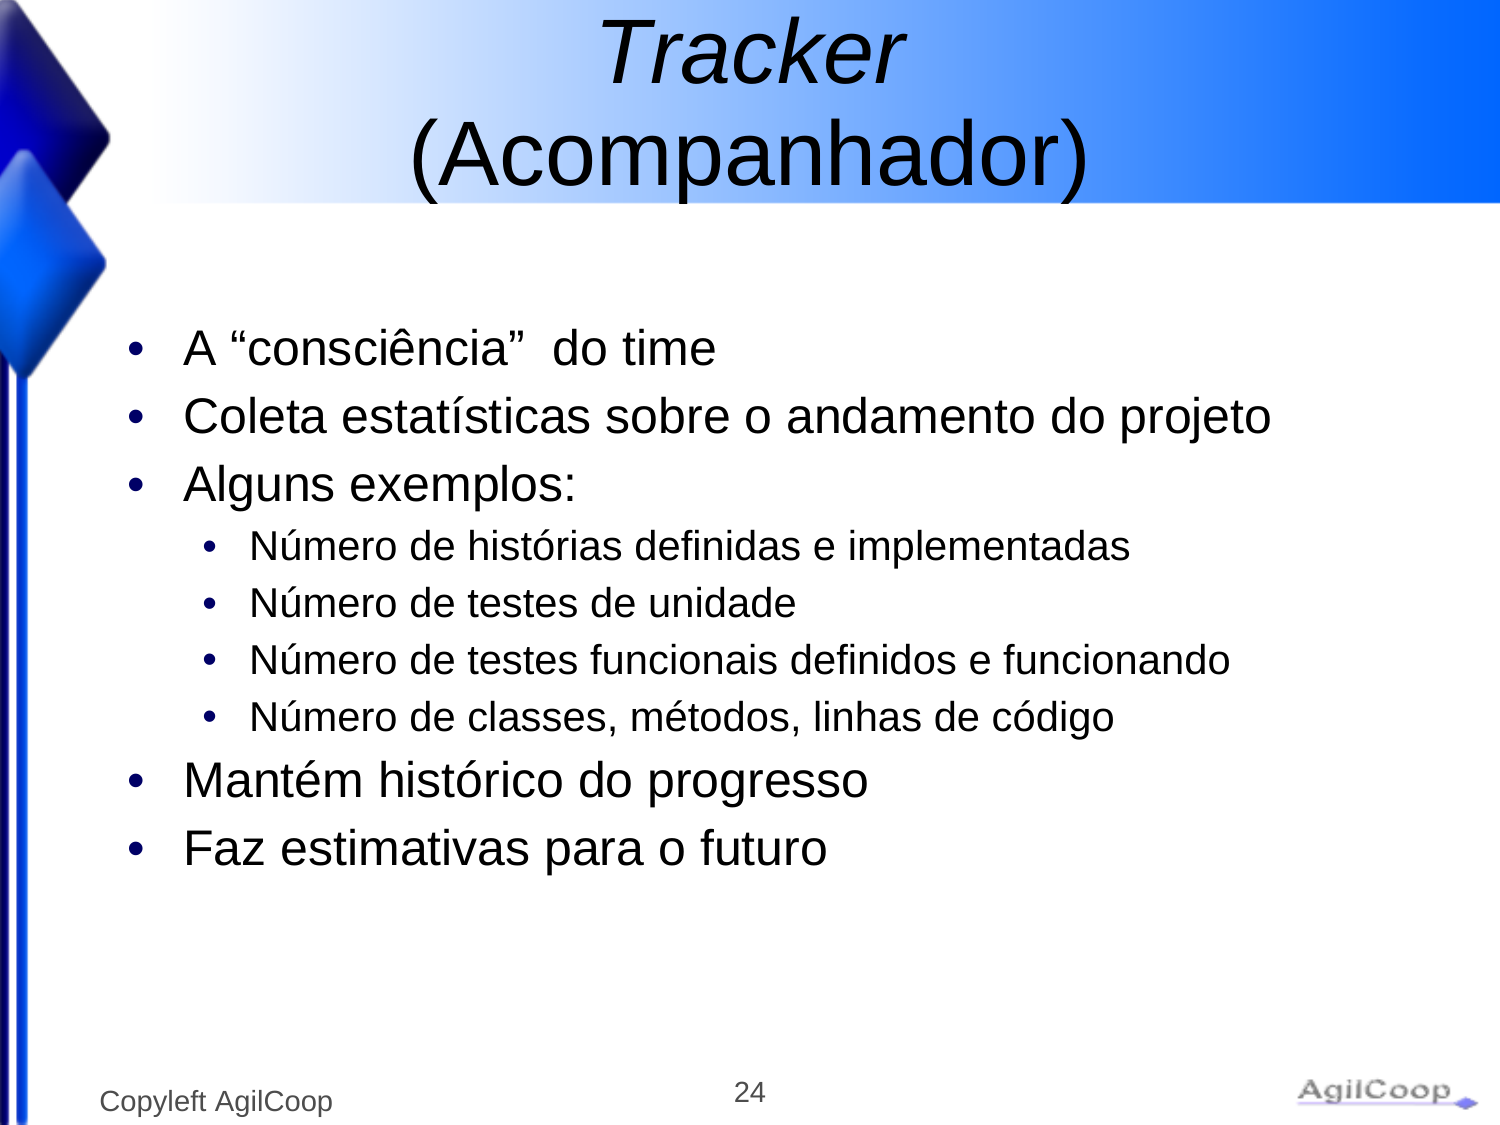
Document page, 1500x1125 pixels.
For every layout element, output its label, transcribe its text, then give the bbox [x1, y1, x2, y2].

list A “consciência” do time Coleta estatísticas sobre o andamento do projeto Alguns exemplos: Número de histórias definidas e implementadas Número de testes de unidade Número de testes funcionais definidos e funcionando Número de classes, métodos, linhas de código Mantém histórico do progresso Faz estimativas para o futuro [112, 312, 1463, 1088]
title Tracker (Acompanhador) [75, 0, 1426, 216]
picture [0, 0, 1500, 1125]
